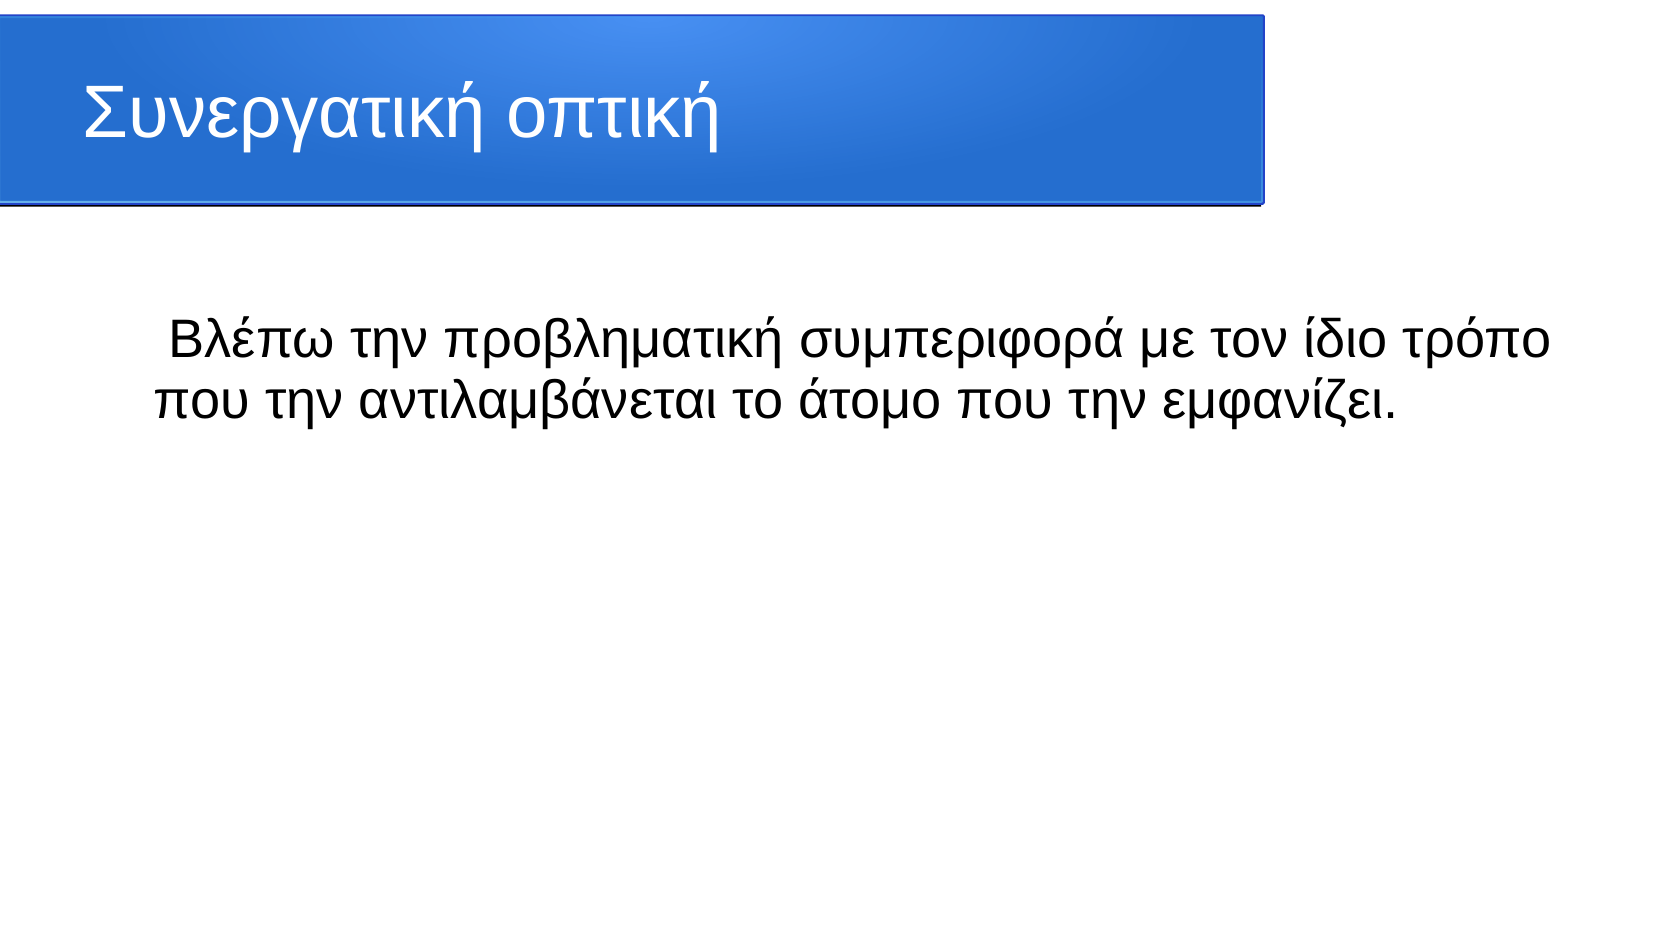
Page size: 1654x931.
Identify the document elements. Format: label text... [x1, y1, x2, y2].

list Βλέπω την προβληματική συμπεριφορά με τον ίδιο τρόπο που την αντιλαμβάνεται το άτομο που την εμφανίζει. [82, 224, 1571, 764]
title Συνεργατική οπτική [82, 35, 1235, 189]
